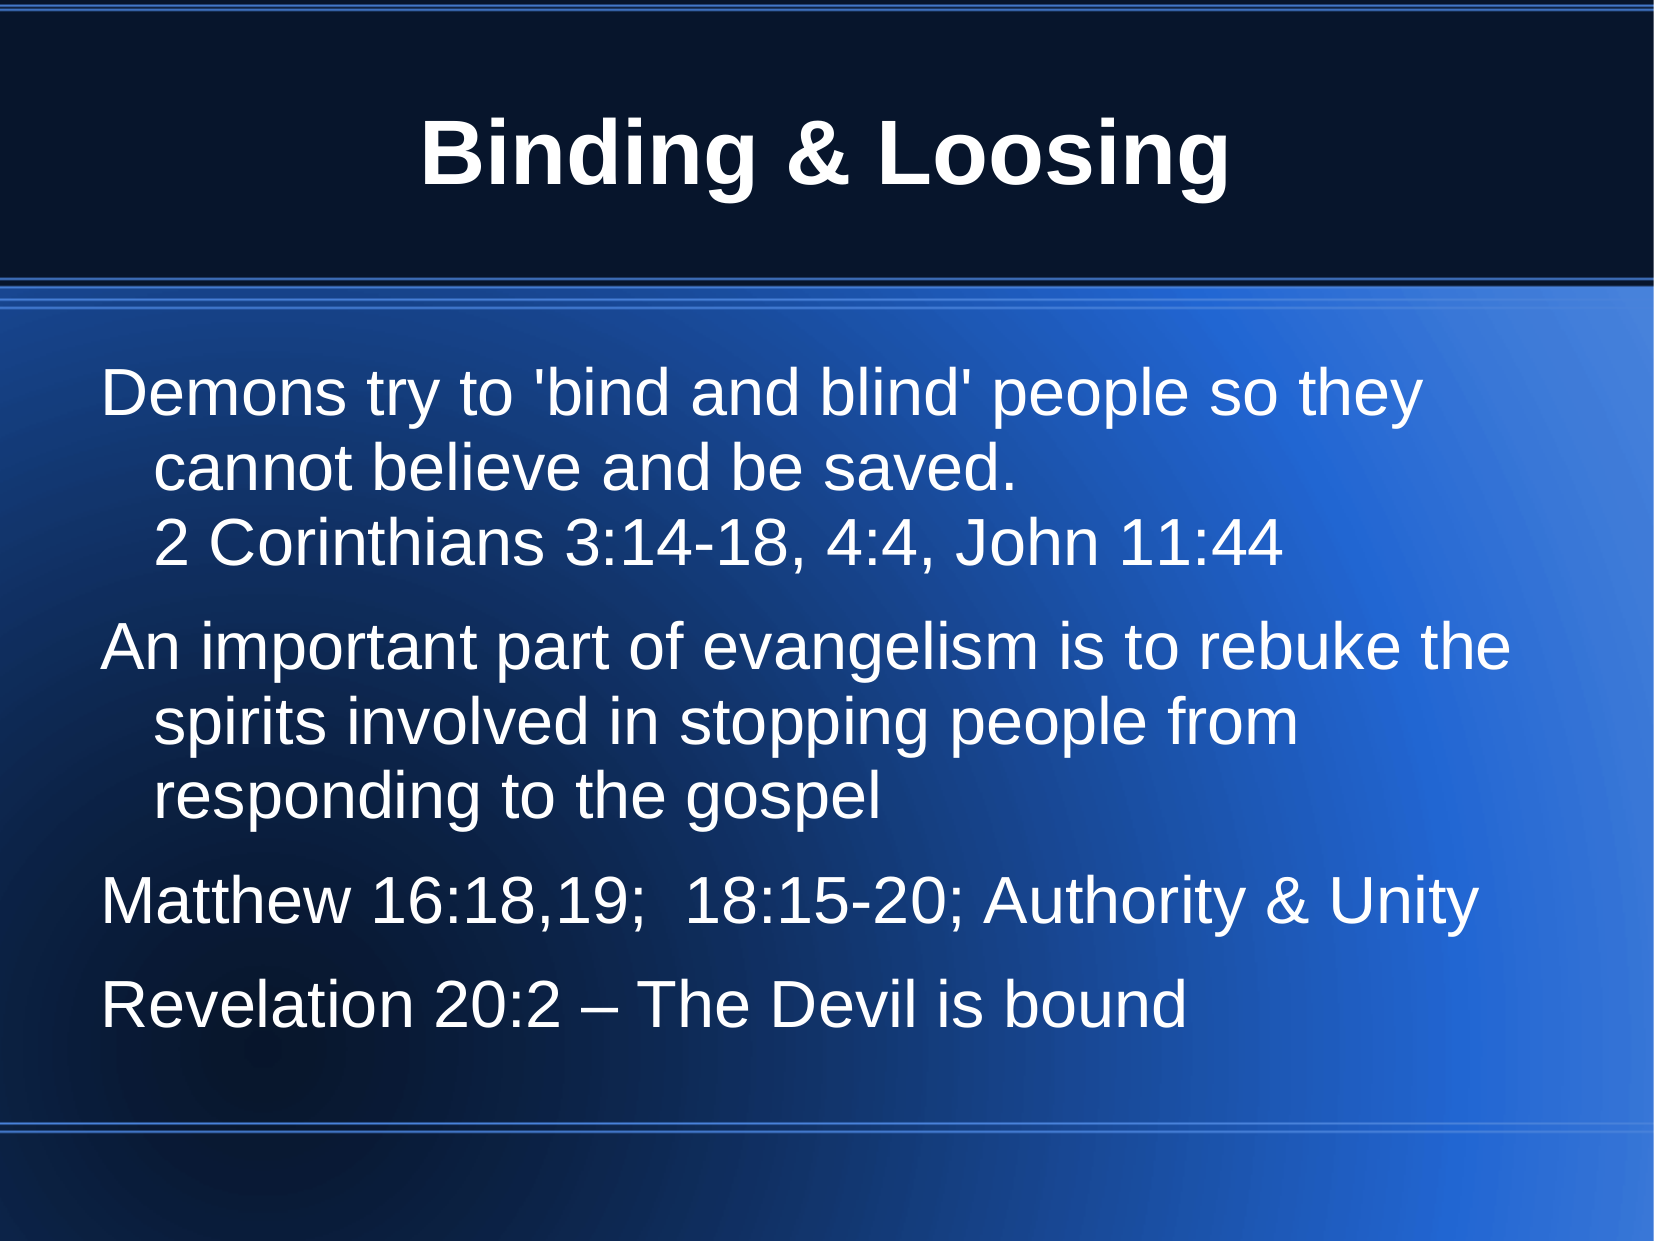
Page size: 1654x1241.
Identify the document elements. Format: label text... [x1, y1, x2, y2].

picture [0, 0, 1654, 1241]
title Binding & Loosing [82, 56, 1571, 250]
list Demons try to 'bind and blind' people so they cannot believe and be saved. 2 Corinthians 3:14-18, 4:4, John 11:44 An important part of evangelism is to rebuke the spirits involved in stopping people from responding to the gospel Matthew 16:18,19; 18:15-20; Authority & Unity Revelation 20:2 – The Devil is bound [82, 355, 1571, 1043]
